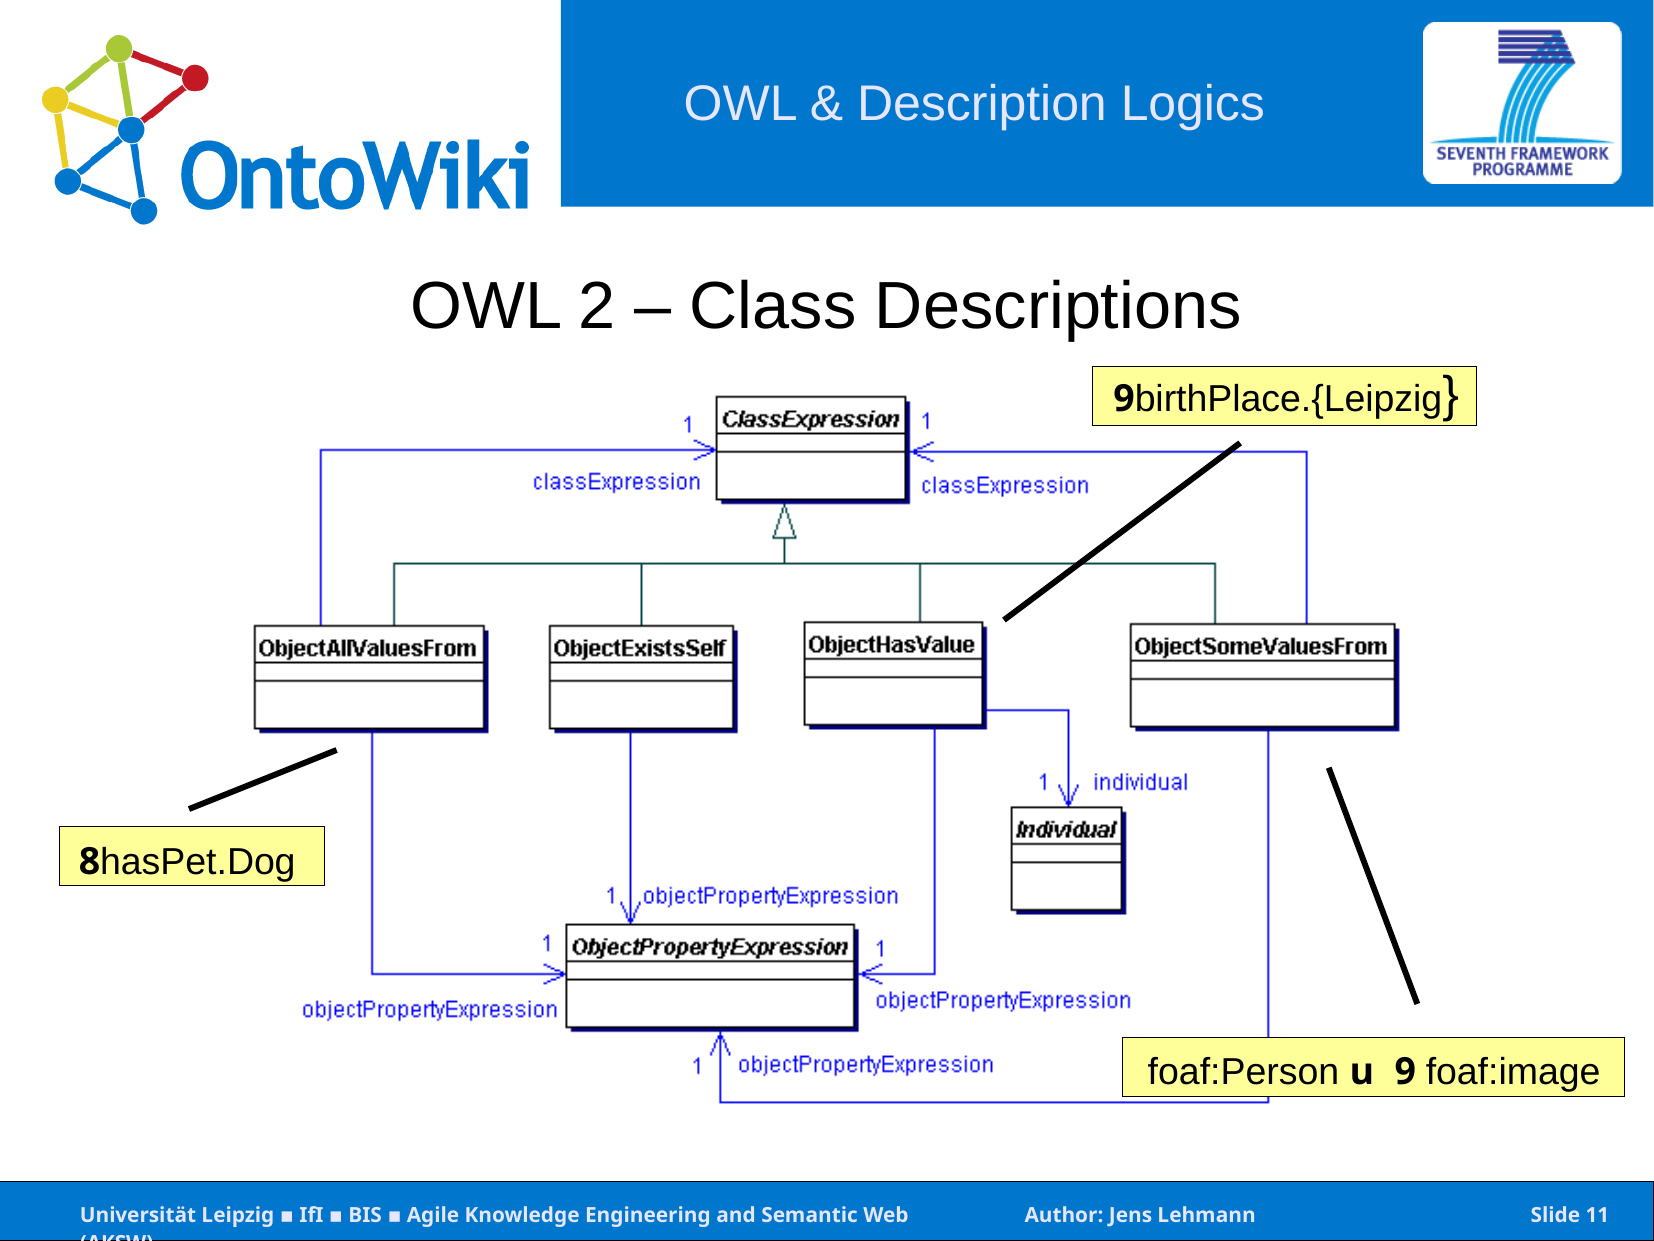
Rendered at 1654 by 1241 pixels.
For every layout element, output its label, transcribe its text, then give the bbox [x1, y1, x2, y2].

text_box [1609, 1037, 1625, 1097]
text_box [313, 826, 325, 886]
text_box foaf:Person u 9 foaf:image [1132, 1037, 1609, 1123]
picture [1423, 22, 1622, 184]
picture [41, 34, 532, 231]
text_box [1092, 366, 1098, 426]
text_box [1122, 1037, 1132, 1097]
text_box 9birthPlace.{Leipzig} [1098, 358, 1477, 455]
text_box 8hasPet.Dog [63, 826, 313, 912]
picture [236, 378, 1418, 1123]
text_box [59, 826, 63, 886]
title OWL 2 – Class Descriptions [82, 243, 1571, 368]
